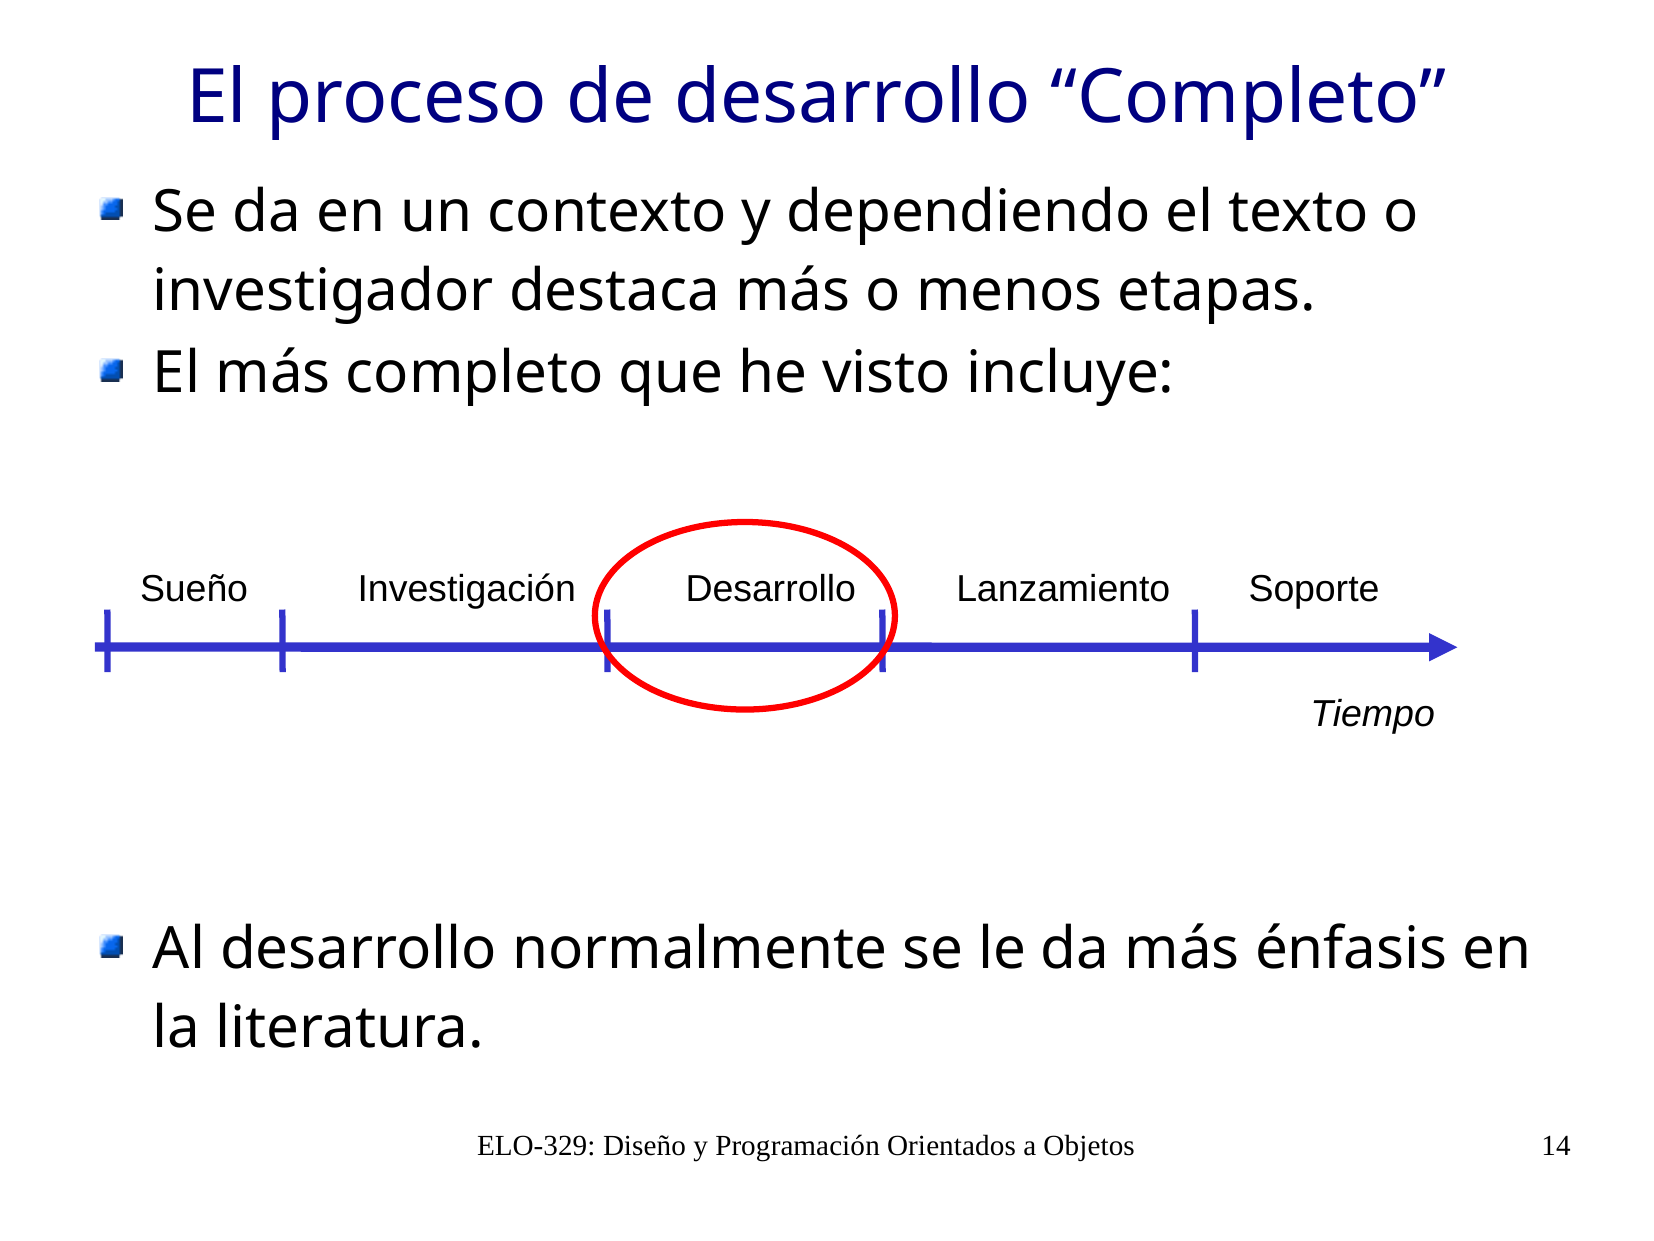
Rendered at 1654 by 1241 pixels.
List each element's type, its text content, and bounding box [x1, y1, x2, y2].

text_box Lanzamiento [941, 559, 1186, 618]
text_box Tiempo [1295, 684, 1450, 742]
text_box Soporte [1233, 559, 1395, 618]
title El proceso de desarrollo “Completo” [82, 45, 1571, 143]
text_box Desarrollo [670, 559, 871, 618]
text_box Investigación [342, 559, 591, 618]
list Se da en un contexto y dependiendo el texto o investigador destaca más o menos etapas. El más completo que he visto incluye: Al desarrollo normalmente se le da más énfasis en la literatura. [81, 169, 1571, 1079]
text_box Sueño [125, 559, 263, 618]
